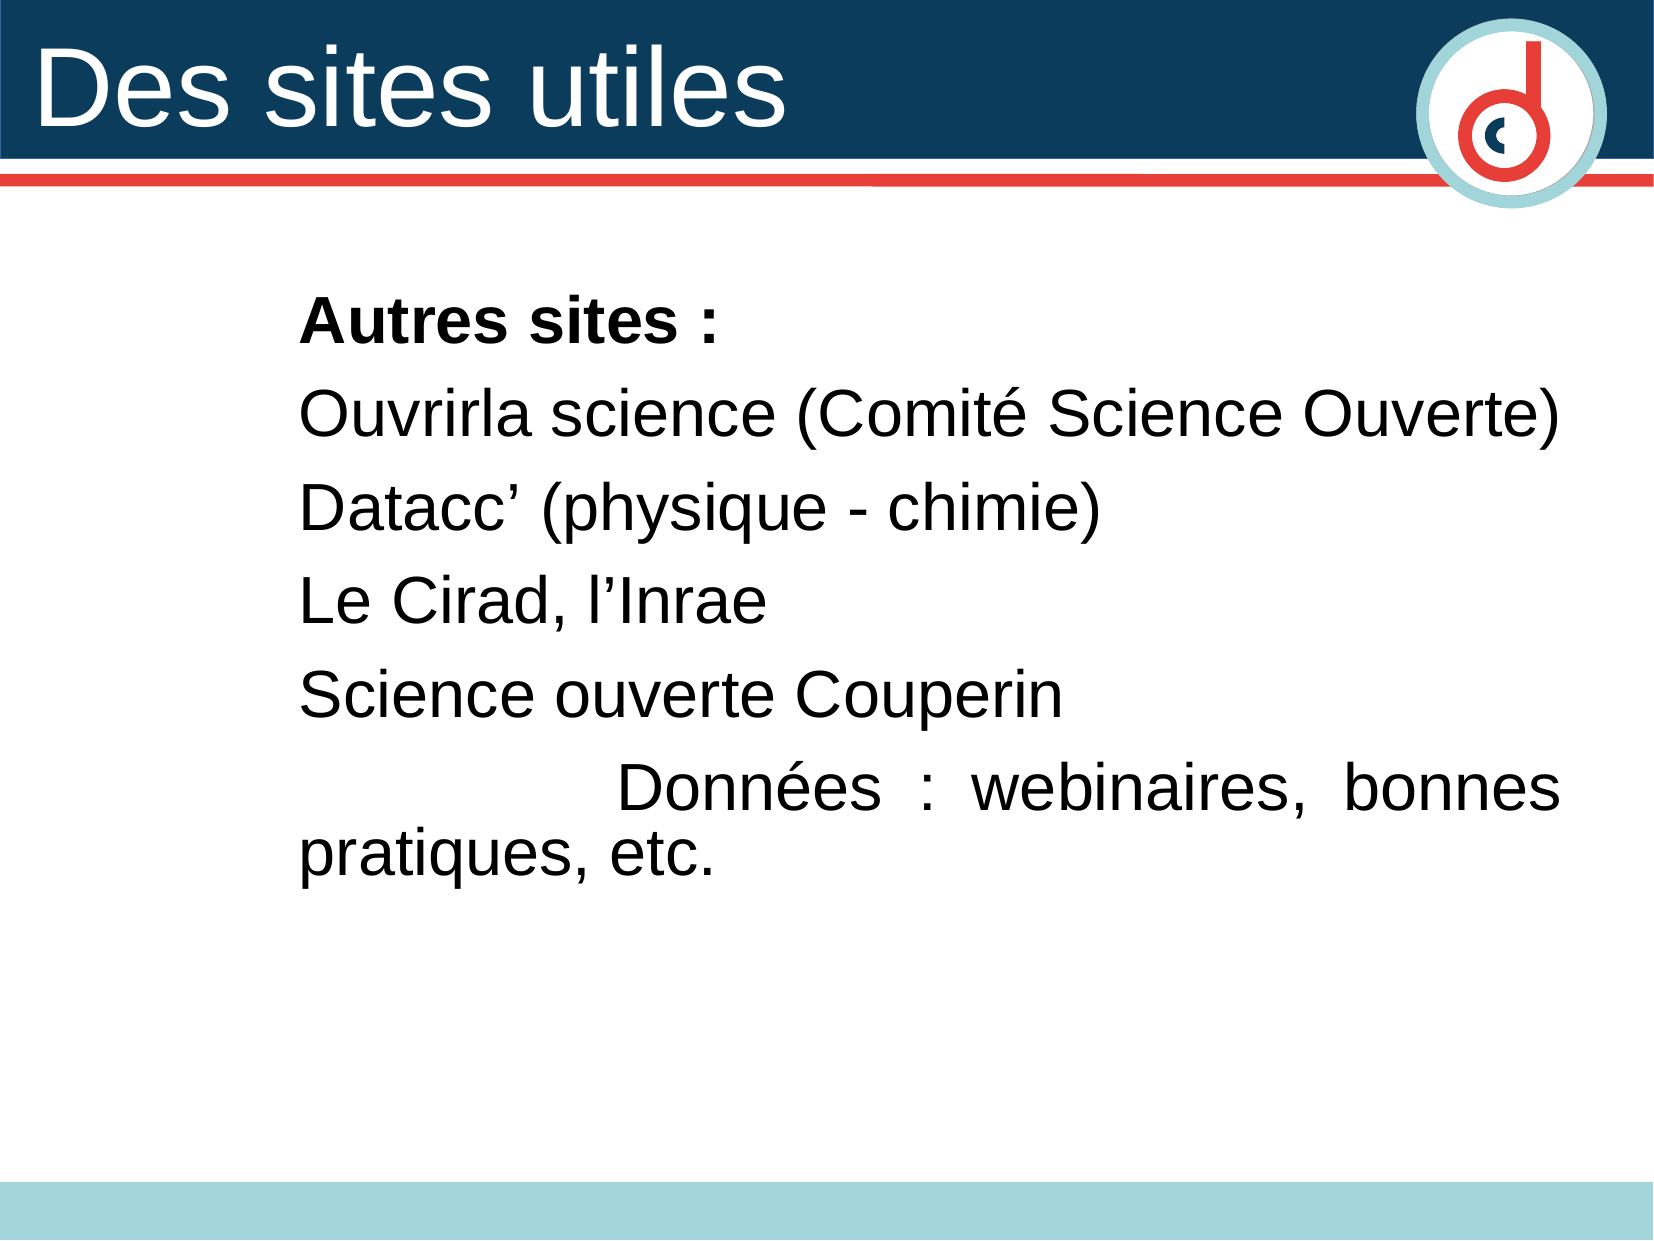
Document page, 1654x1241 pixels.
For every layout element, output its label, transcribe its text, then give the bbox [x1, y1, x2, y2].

title Des sites utiles [17, 11, 1412, 159]
list Autres sites : Ouvrirla science (Comité Science Ouverte) Datacc’ (physique - chimie) Le Cirad, l’Inrae Science ouverte Couperin Données : webinaires, bonnes pratiques, etc. [59, 284, 1654, 1004]
